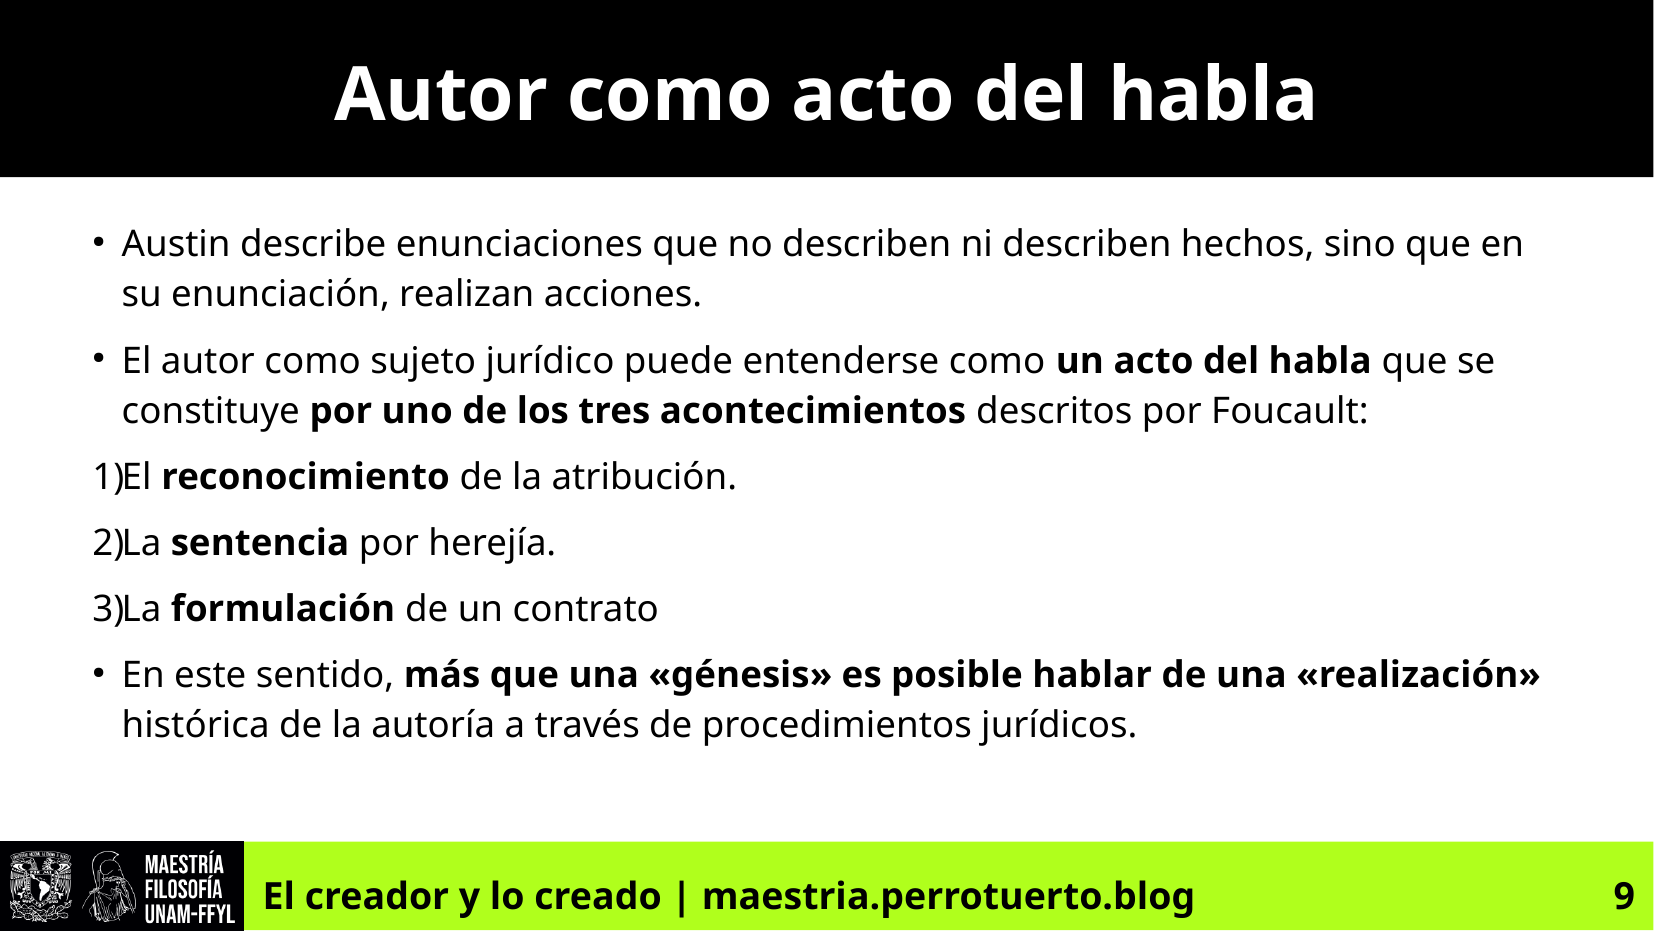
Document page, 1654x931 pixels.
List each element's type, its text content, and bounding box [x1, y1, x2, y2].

picture [0, 841, 244, 931]
title Autor como acto del habla [82, 13, 1571, 169]
list Austin describe enunciaciones que no describen ni describen hechos, sino que en su enunciación, realizan acciones. El autor como sujeto jurídico puede entenderse como un acto del habla que se constituye por uno de los tres acontecimientos descritos por Foucault: El reconocimiento de la atribución. La sentencia por herejía. La formulación de un contrato En este sentido, más que una «génesis» es posible hablar de una «realización» histórica de la autoría a través de procedimientos jurídicos. [82, 217, 1571, 758]
